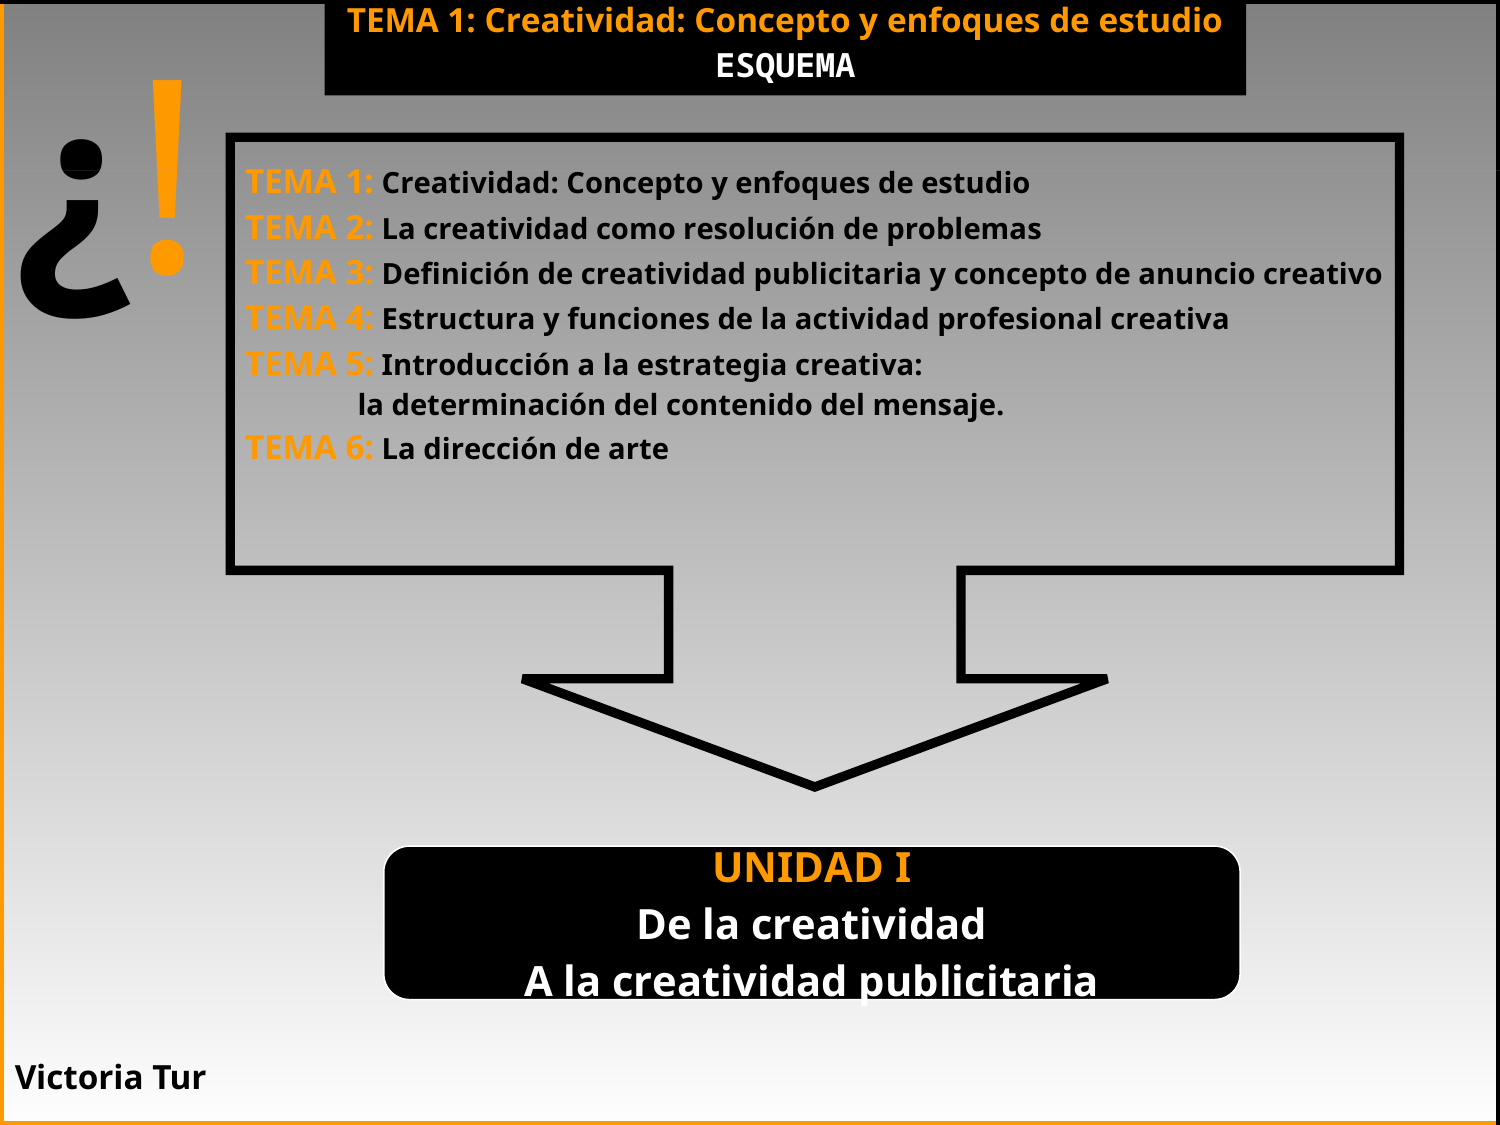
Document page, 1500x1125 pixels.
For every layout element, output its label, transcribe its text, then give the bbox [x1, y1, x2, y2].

text_box TEMA 1: Creatividad: Concepto y enfoques de estudio TEMA 2: La creatividad como resolución de problemas TEMA 3: Definición de creatividad publicitaria y concepto de anuncio creativo TEMA 4: Estructura y funciones de la actividad profesional creativa TEMA 5: Introducción a la estrategia creativa: la determinación del contenido del mensaje. TEMA 6: La dirección de arte [230, 137, 1400, 787]
text_box UNIDAD I De la creatividad A la creatividad publicitaria [383, 846, 1241, 1000]
